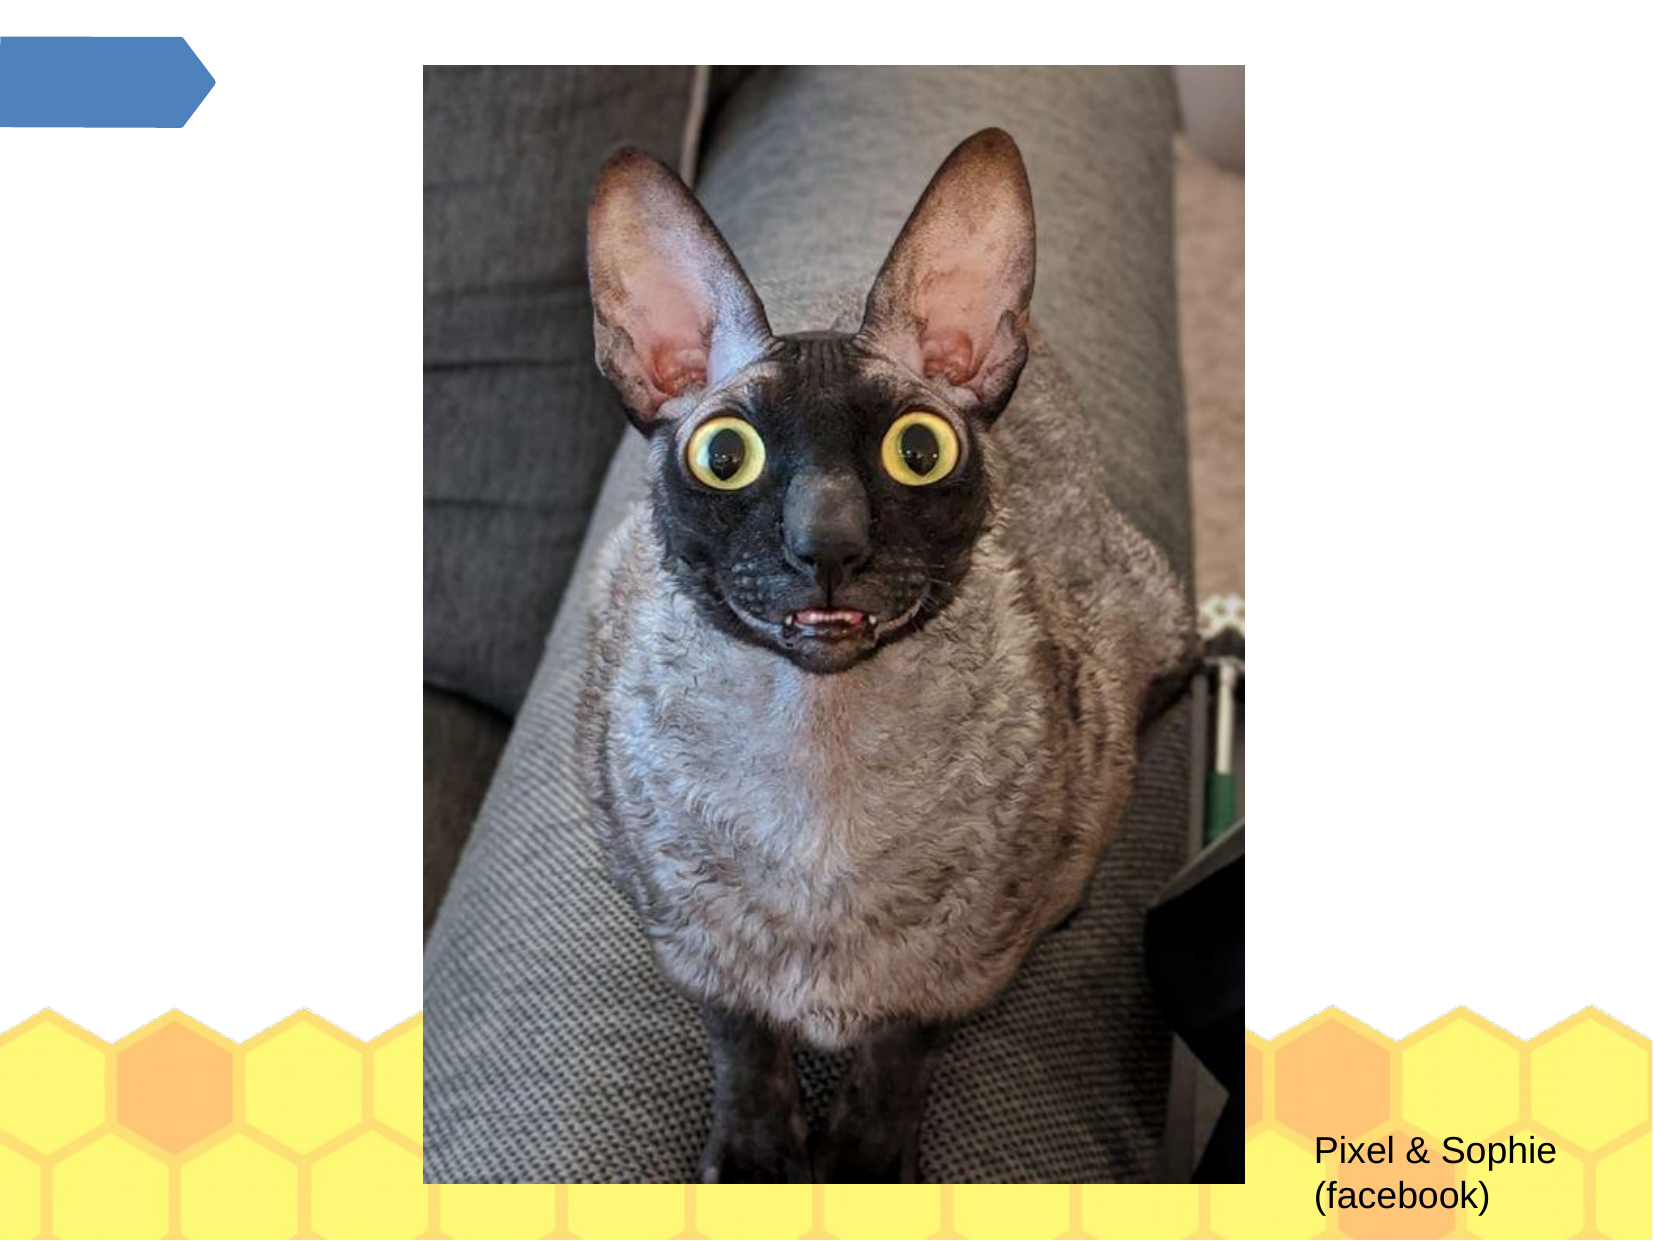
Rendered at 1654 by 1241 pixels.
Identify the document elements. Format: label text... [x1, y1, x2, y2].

picture [0, 65, 1653, 1240]
text_box Pixel & Sophie (facebook) [1299, 1118, 1654, 1218]
